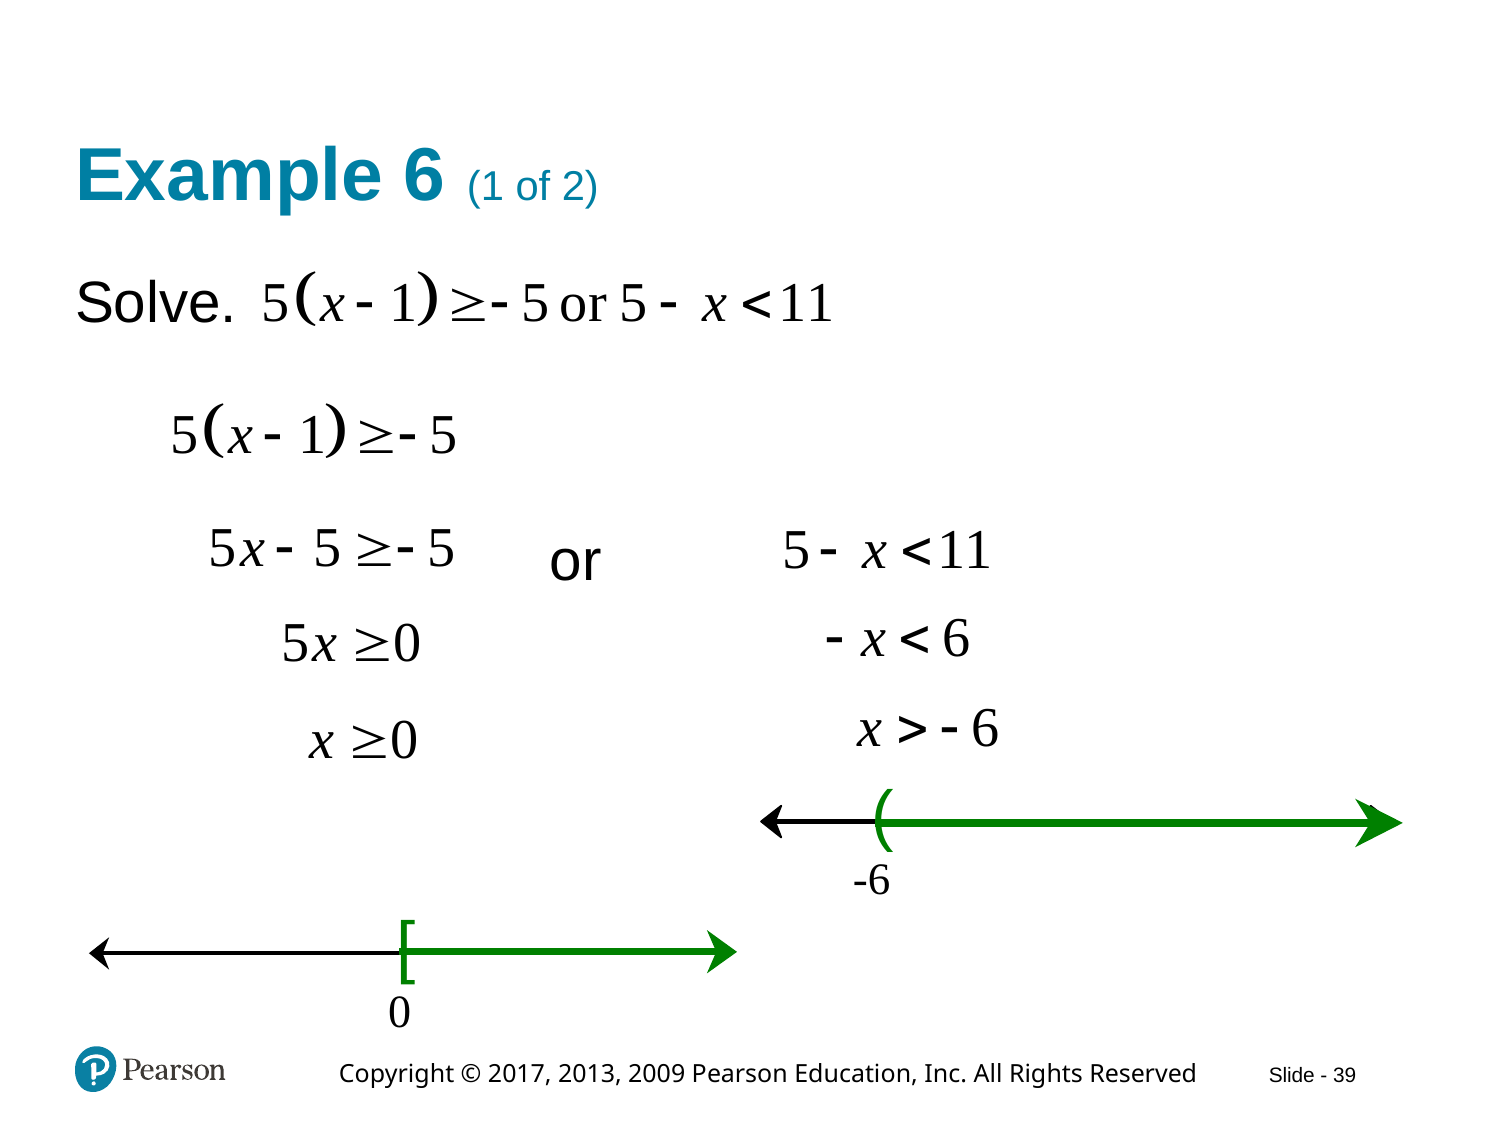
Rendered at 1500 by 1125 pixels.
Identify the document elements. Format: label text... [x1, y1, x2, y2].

chart [88, 907, 737, 1039]
chart [759, 774, 1403, 906]
list or [549, 522, 650, 598]
chart [206, 522, 459, 574]
list Solve. [75, 263, 262, 329]
chart [259, 267, 833, 348]
title Example 6 (1 of 2) [75, 35, 1425, 216]
chart [780, 524, 993, 576]
chart [303, 713, 423, 766]
chart [168, 399, 460, 480]
chart [279, 616, 425, 669]
chart [851, 702, 1002, 754]
chart [822, 612, 975, 664]
